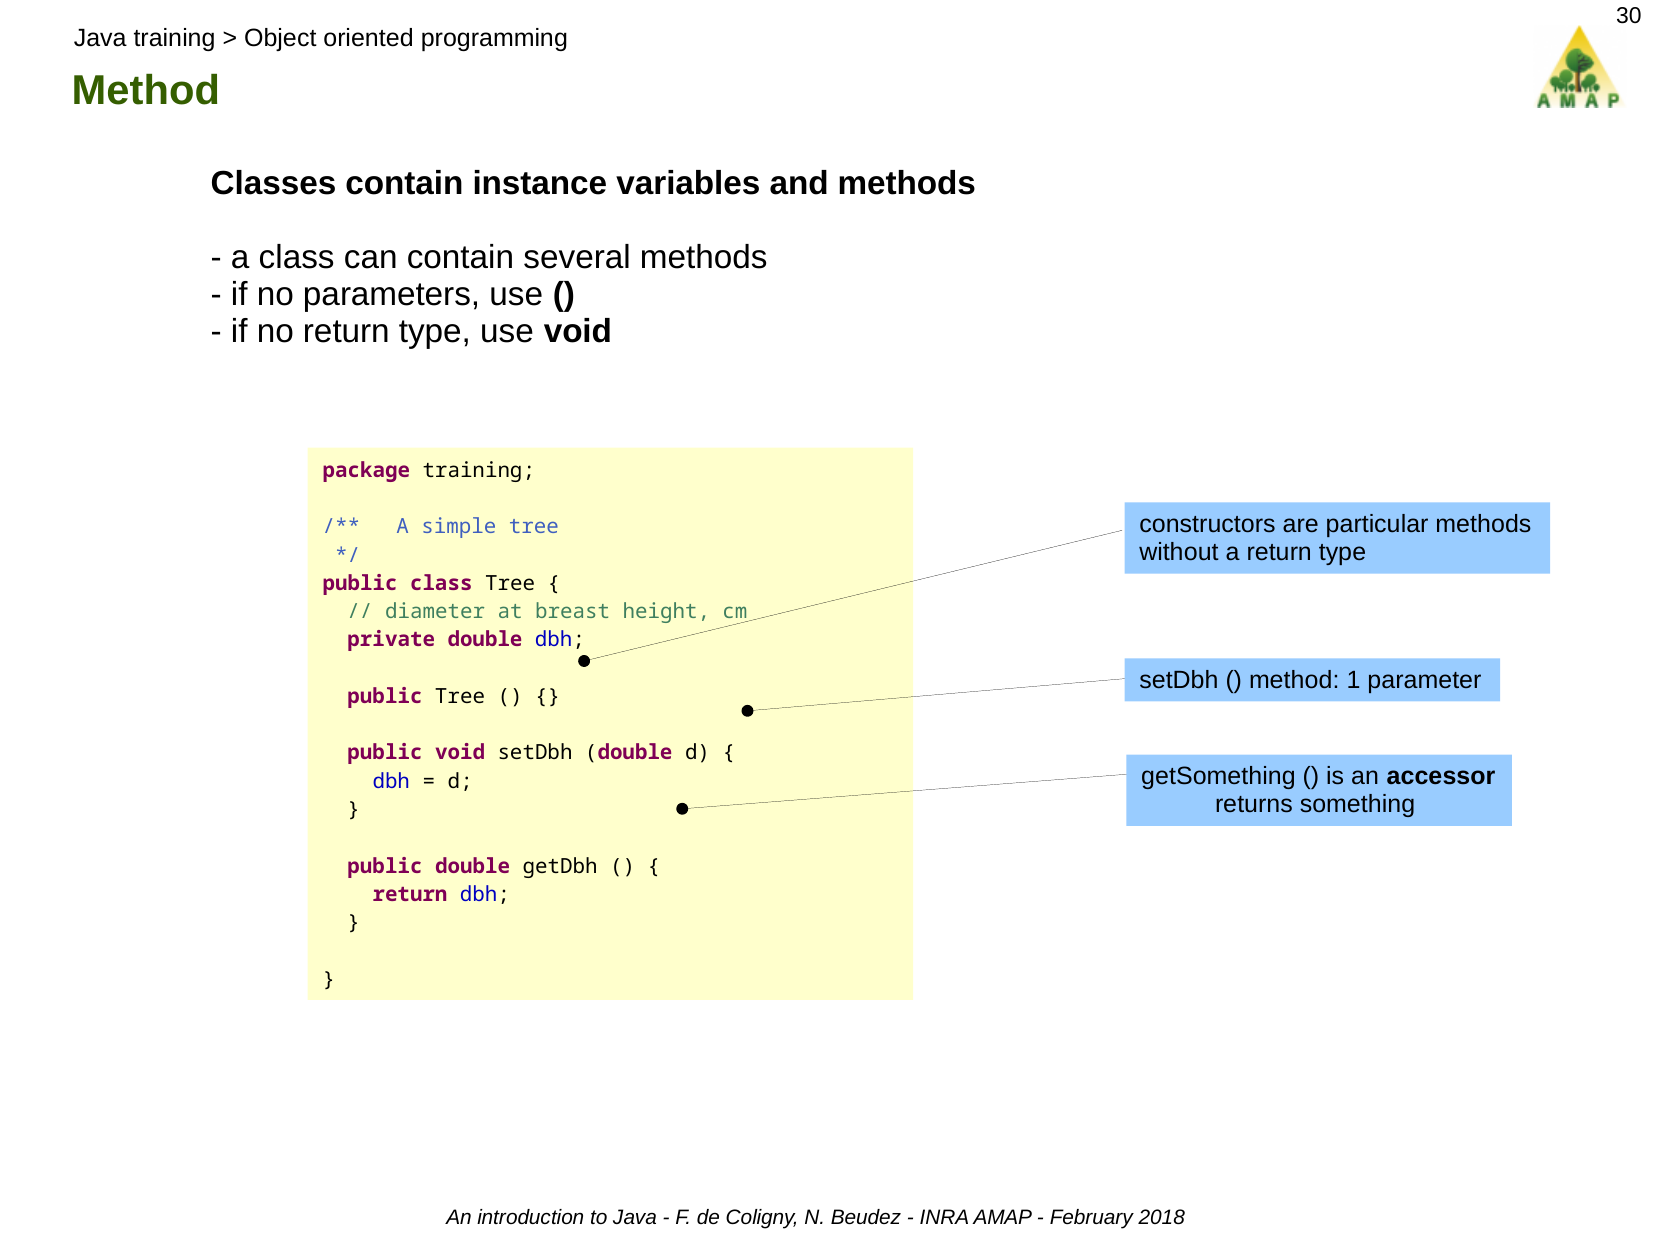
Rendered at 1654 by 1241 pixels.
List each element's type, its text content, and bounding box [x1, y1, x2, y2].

text_box package training; /** A simple tree */ public class Tree { // diameter at breast height, cm private double dbh; public Tree () {} public void setDbh (double d) { dbh = d; } public double getDbh () { return dbh; } } [307, 447, 914, 928]
text_box Method [56, 59, 1120, 121]
picture [1533, 25, 1627, 108]
text_box Java training > Object oriented programming [59, 16, 1004, 60]
text_box Classes contain instance variables and methods - a class can contain several methods - if no parameters, use () - if no return type, use void [195, 157, 1529, 360]
text_box getSomething () is an accessor returns something [1126, 754, 1512, 826]
text_box setDbh () method: 1 parameter [1124, 658, 1501, 702]
text_box constructors are particular methods without a return type [1124, 502, 1551, 574]
